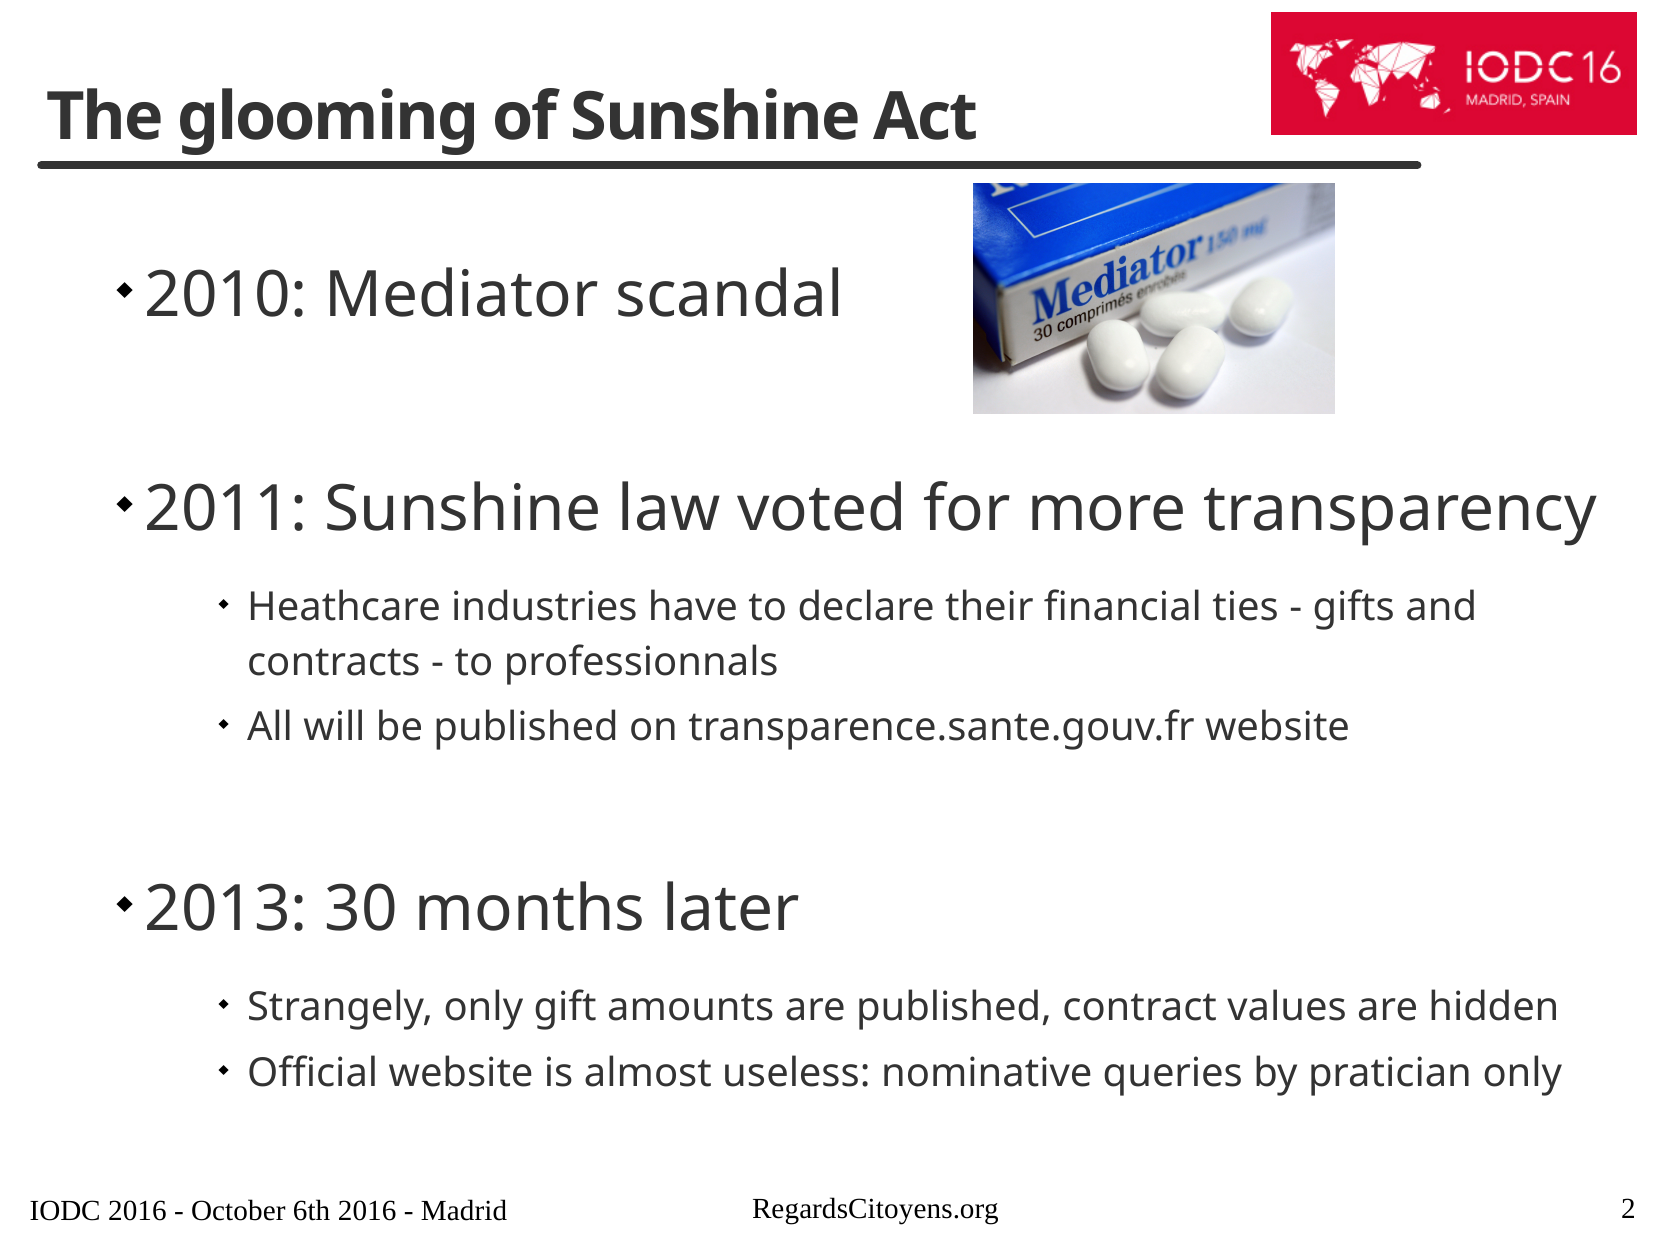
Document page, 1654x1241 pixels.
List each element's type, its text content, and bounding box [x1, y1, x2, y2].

picture [1271, 12, 1637, 135]
list 2010: Mediator scandal 2011: Sunshine law voted for more transparency Heathcare industries have to declare their financial ties - gifts and contracts - to professionnals All will be published on transparence.sante.gouv.fr website 2013: 30 months later Strangely, only gift amounts are published, contract values are hidden Official website is almost useless: nominative queries by pratician only [82, 248, 1607, 1134]
picture [973, 183, 1335, 414]
title The glooming of Sunshine Act [29, 37, 1518, 189]
